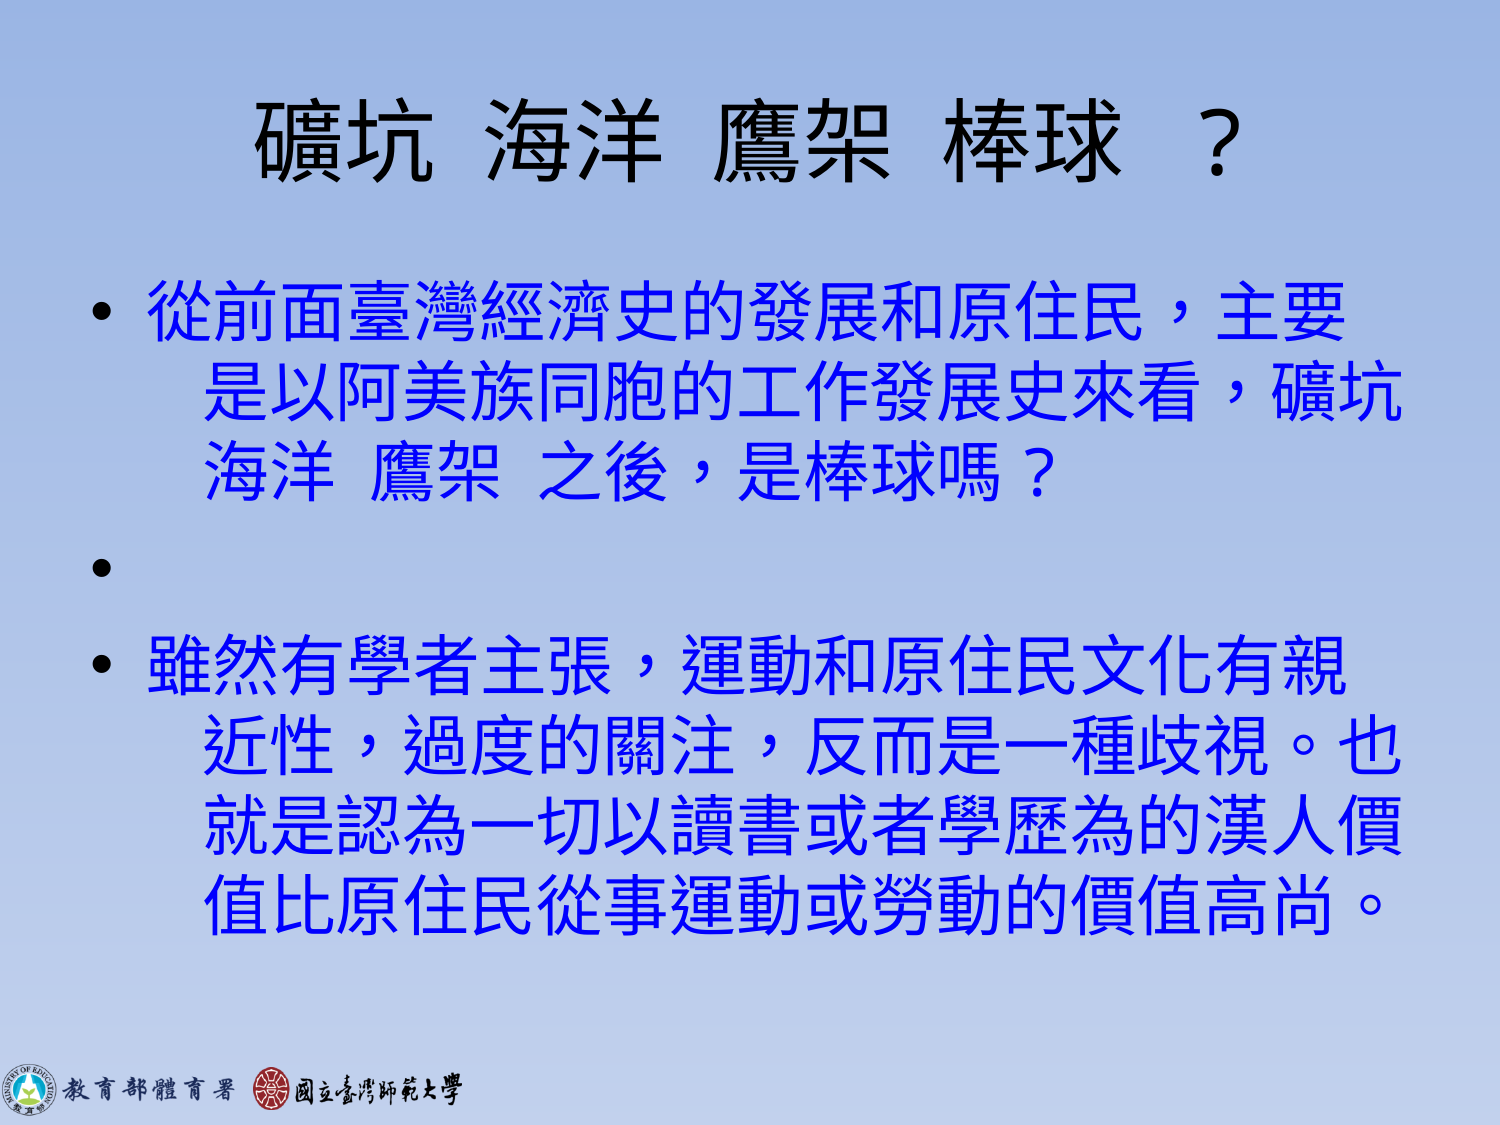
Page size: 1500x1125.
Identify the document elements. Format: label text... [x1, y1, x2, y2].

list 從前面臺灣經濟史的發展和原住民，主要是以阿美族同胞的工作發展史來看，礦坑 海洋 鷹架 之後，是棒球嗎? 雖然有學者主張，運動和原住民文化有親近性，過度的關注，反而是一種歧視。也就是認為一切以讀書或者學歷為的漢人價值比原住民從事運動或勞動的價值高尚。 [75, 262, 1426, 1005]
title 礦坑 海洋 鷹架 棒球 ? [75, 45, 1426, 233]
